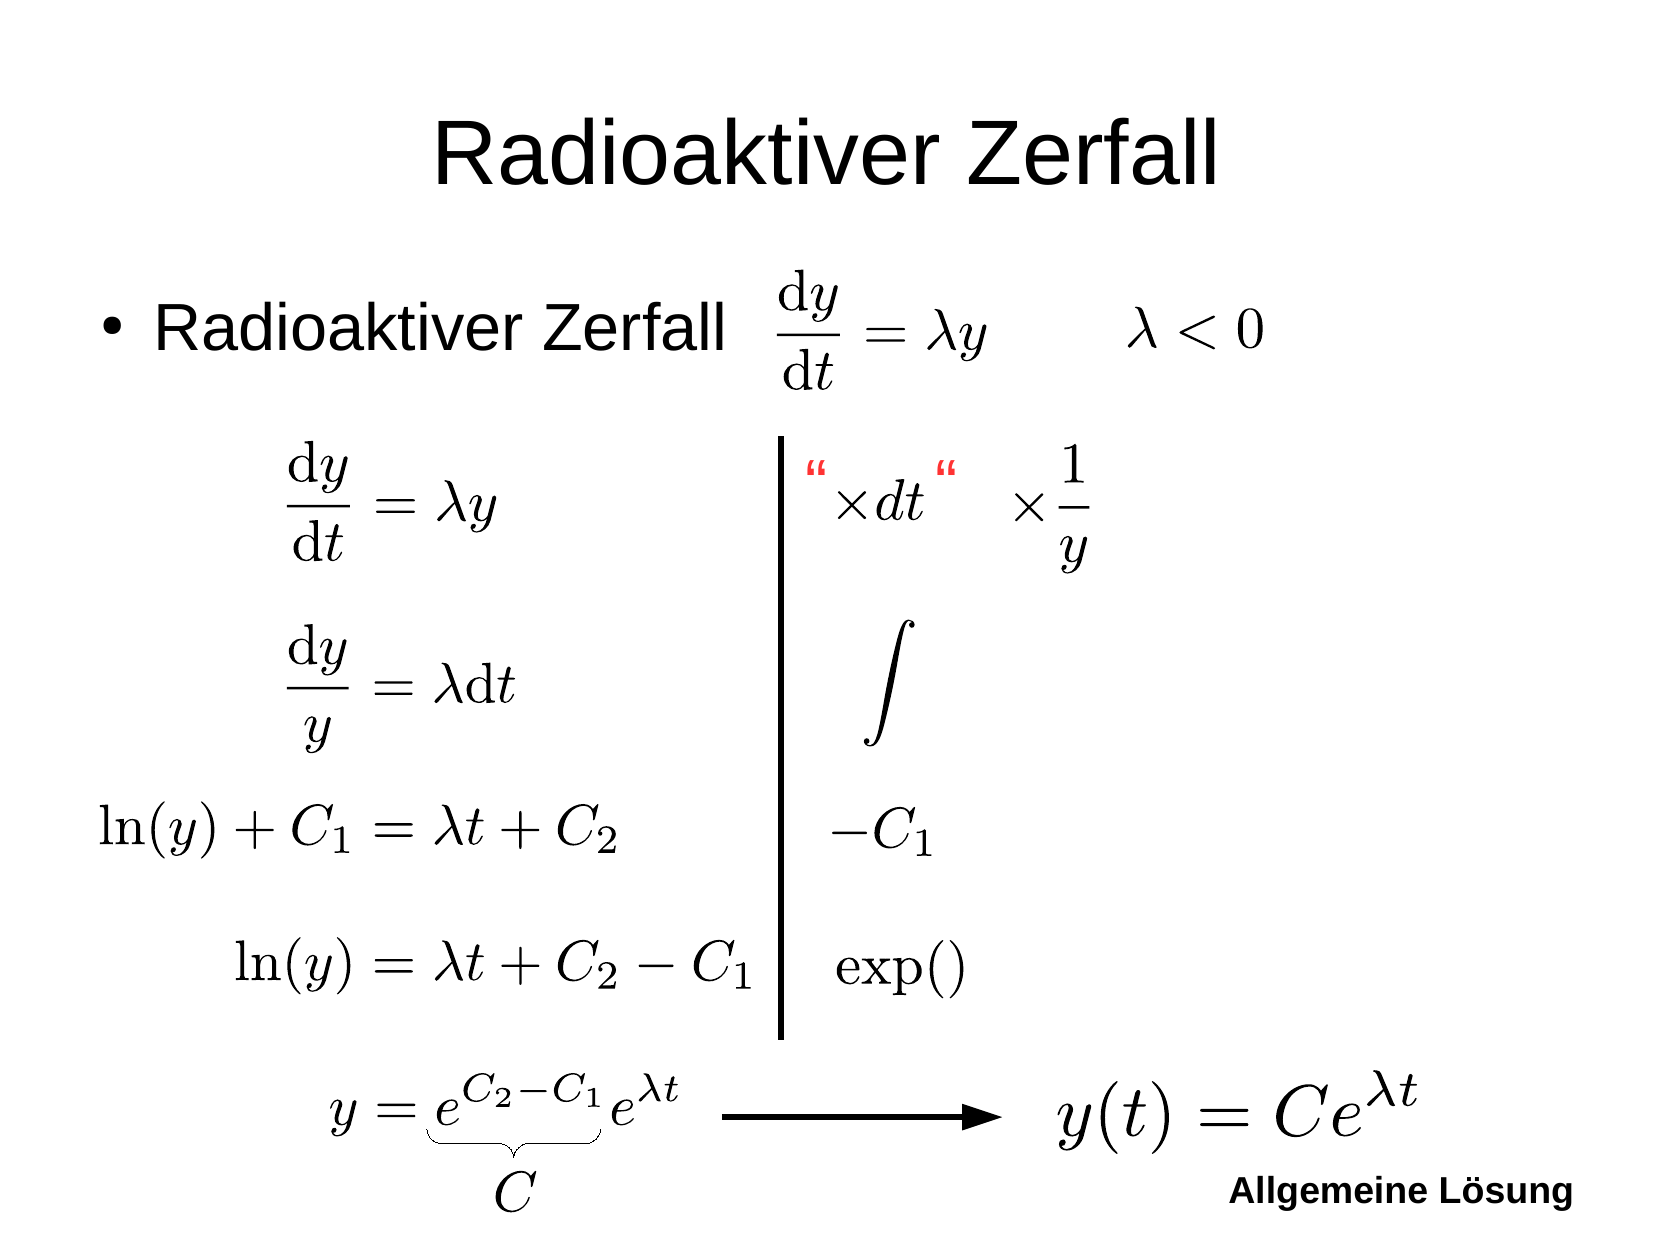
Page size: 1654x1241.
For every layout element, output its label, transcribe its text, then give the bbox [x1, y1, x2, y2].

text_box [328, 1073, 681, 1137]
text_box [286, 624, 517, 754]
title Radioaktiver Zerfall [82, 49, 1571, 257]
text_box [492, 1170, 538, 1213]
text_box [286, 440, 499, 562]
text_box [1055, 1070, 1420, 1154]
text_box [776, 269, 989, 390]
text_box [843, 479, 920, 525]
text_box [835, 940, 970, 999]
text_box [827, 806, 936, 856]
list Radioaktiver Zerfall [82, 290, 1571, 1010]
text_box [860, 619, 918, 747]
text_box [1006, 443, 1090, 574]
text_box [234, 937, 755, 995]
text_box [1124, 306, 1265, 350]
text_box “ [790, 438, 843, 528]
text_box Allgemeine Lösung [1213, 1162, 1589, 1220]
text_box “ [920, 438, 973, 528]
text_box [98, 801, 619, 859]
